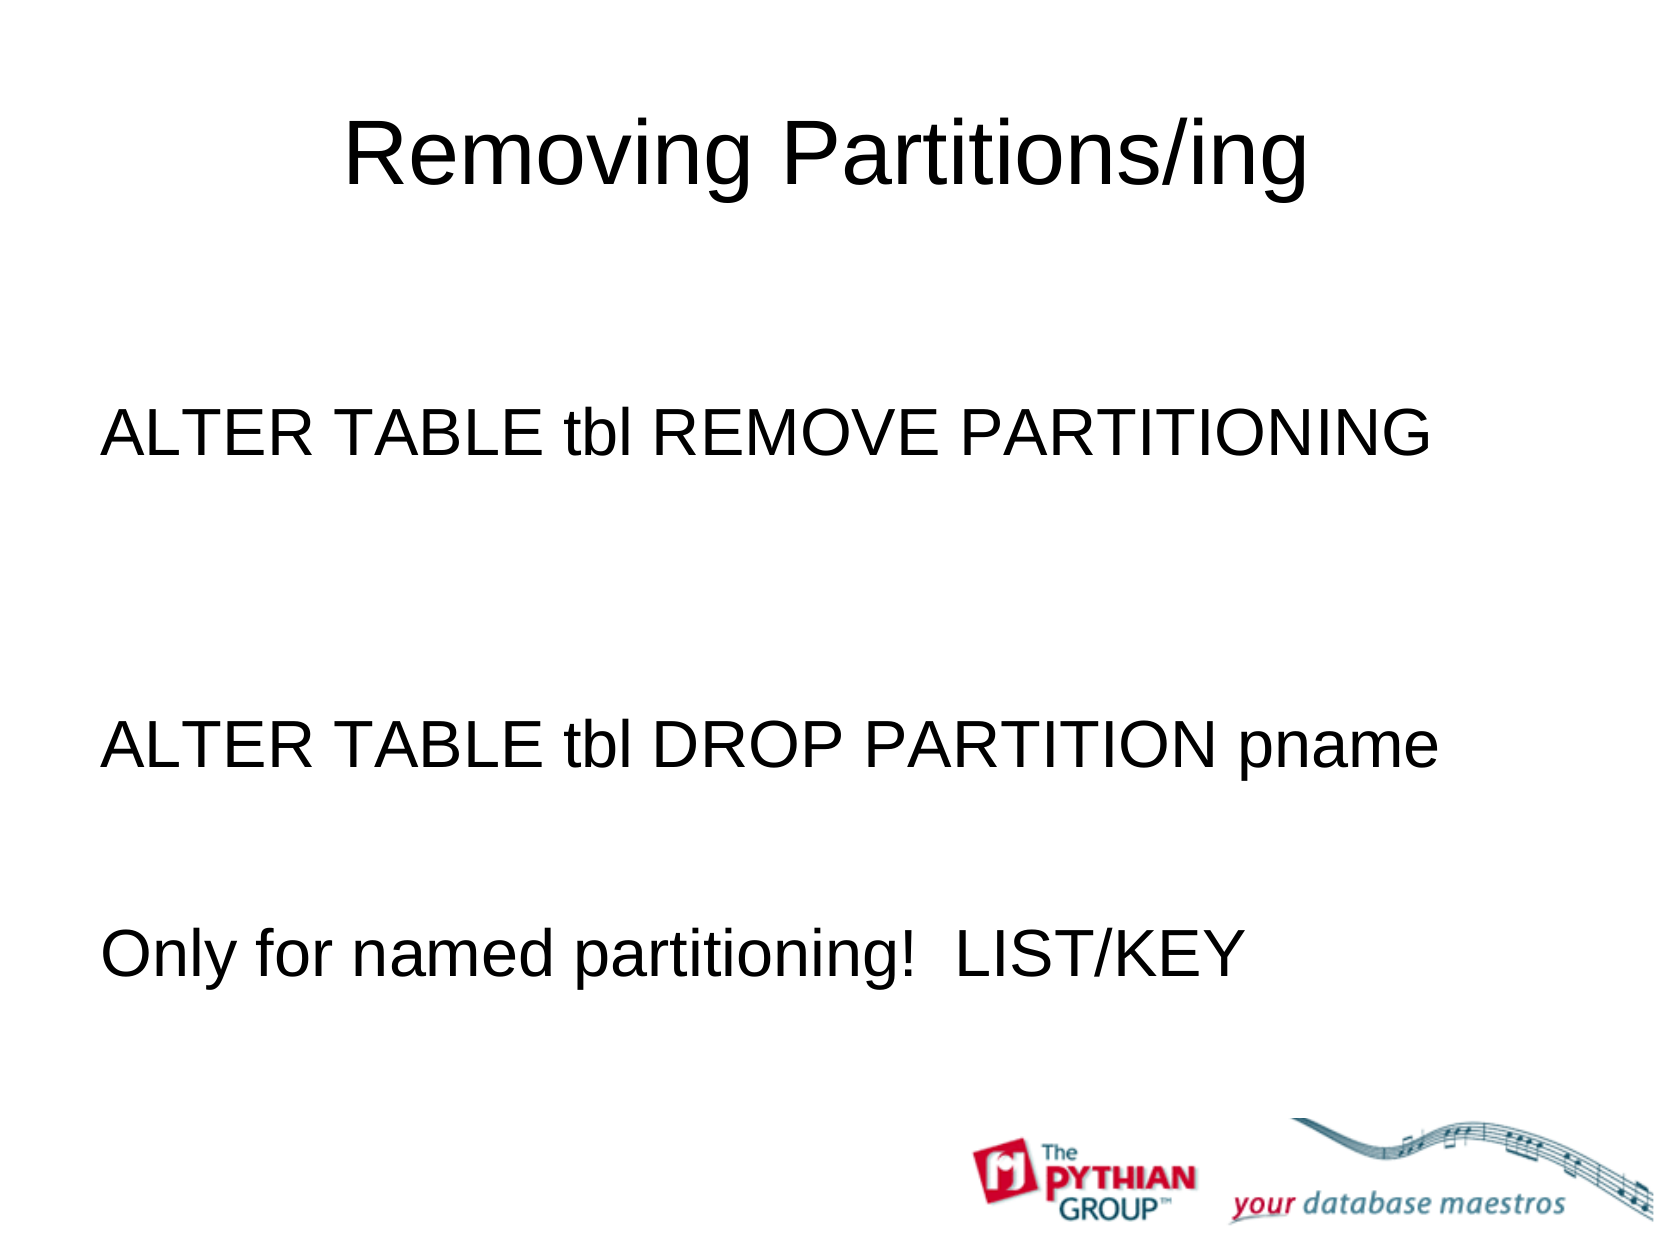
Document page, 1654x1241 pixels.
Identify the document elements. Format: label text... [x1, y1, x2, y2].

title Removing Partitions/ing [82, 49, 1571, 257]
picture [955, 1118, 1654, 1241]
list ALTER TABLE tbl REMOVE PARTITIONING ALTER TABLE tbl DROP PARTITION pname Only for named partitioning! LIST/KEY [82, 290, 1571, 1094]
